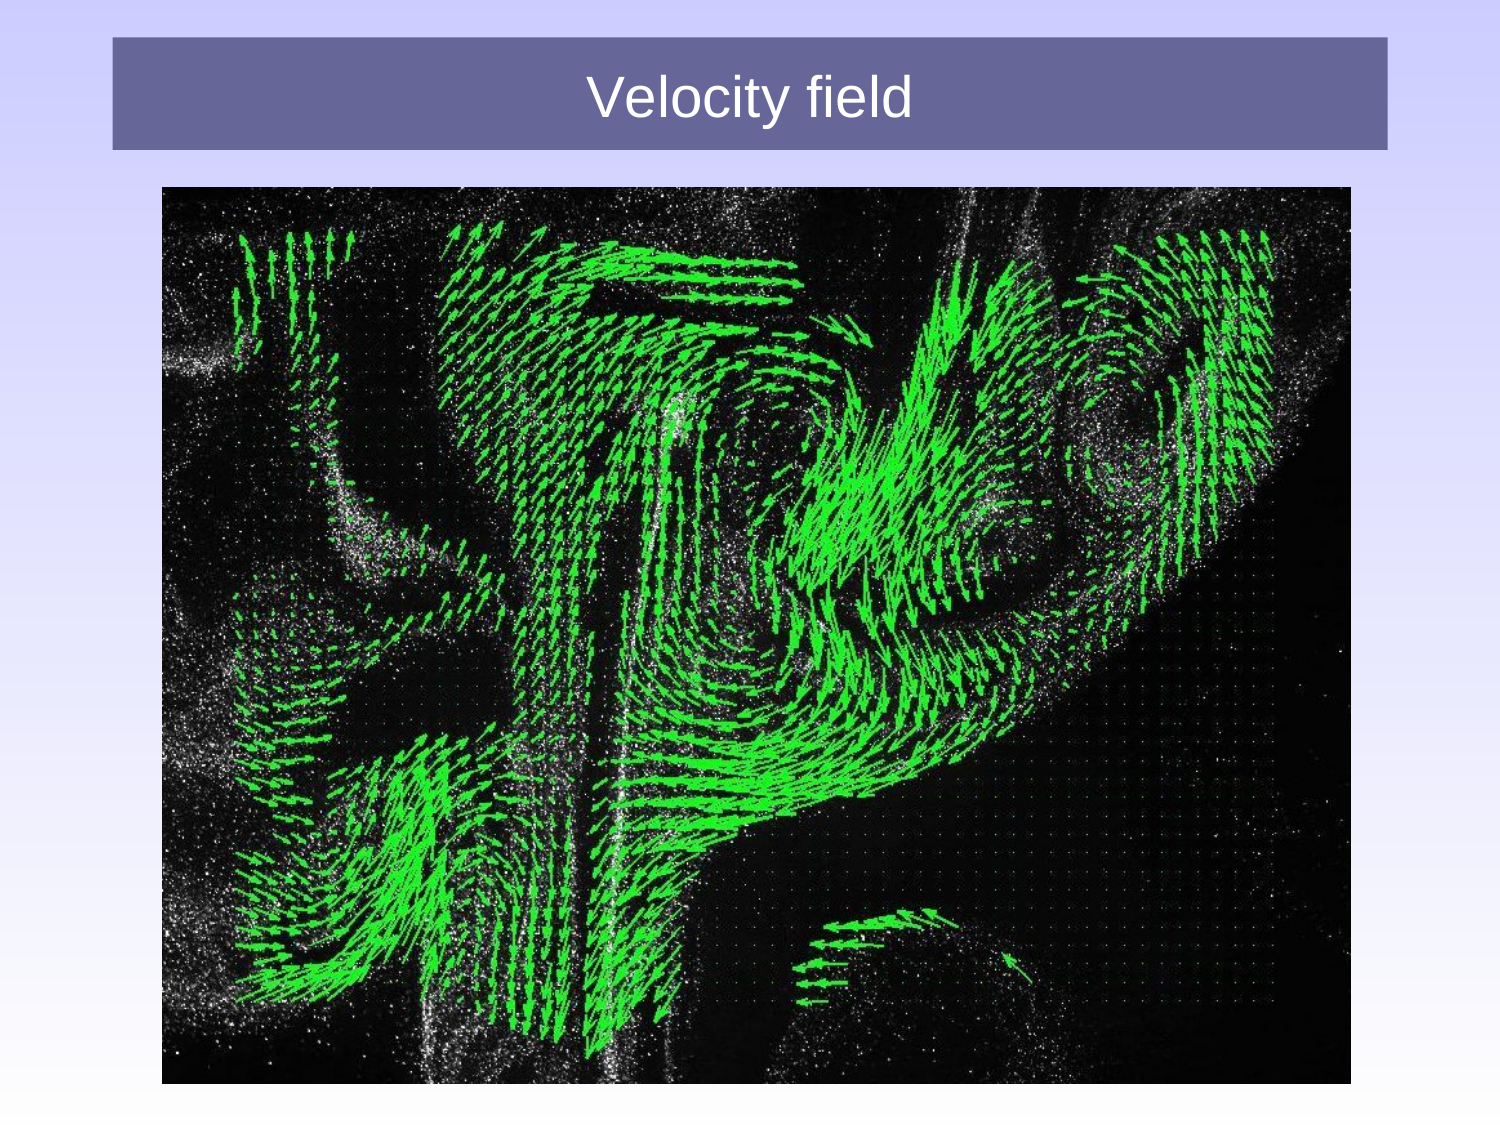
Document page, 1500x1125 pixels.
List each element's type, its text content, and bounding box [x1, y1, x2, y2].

text_box Velocity field [112, 37, 1388, 150]
picture [162, 187, 1351, 1084]
